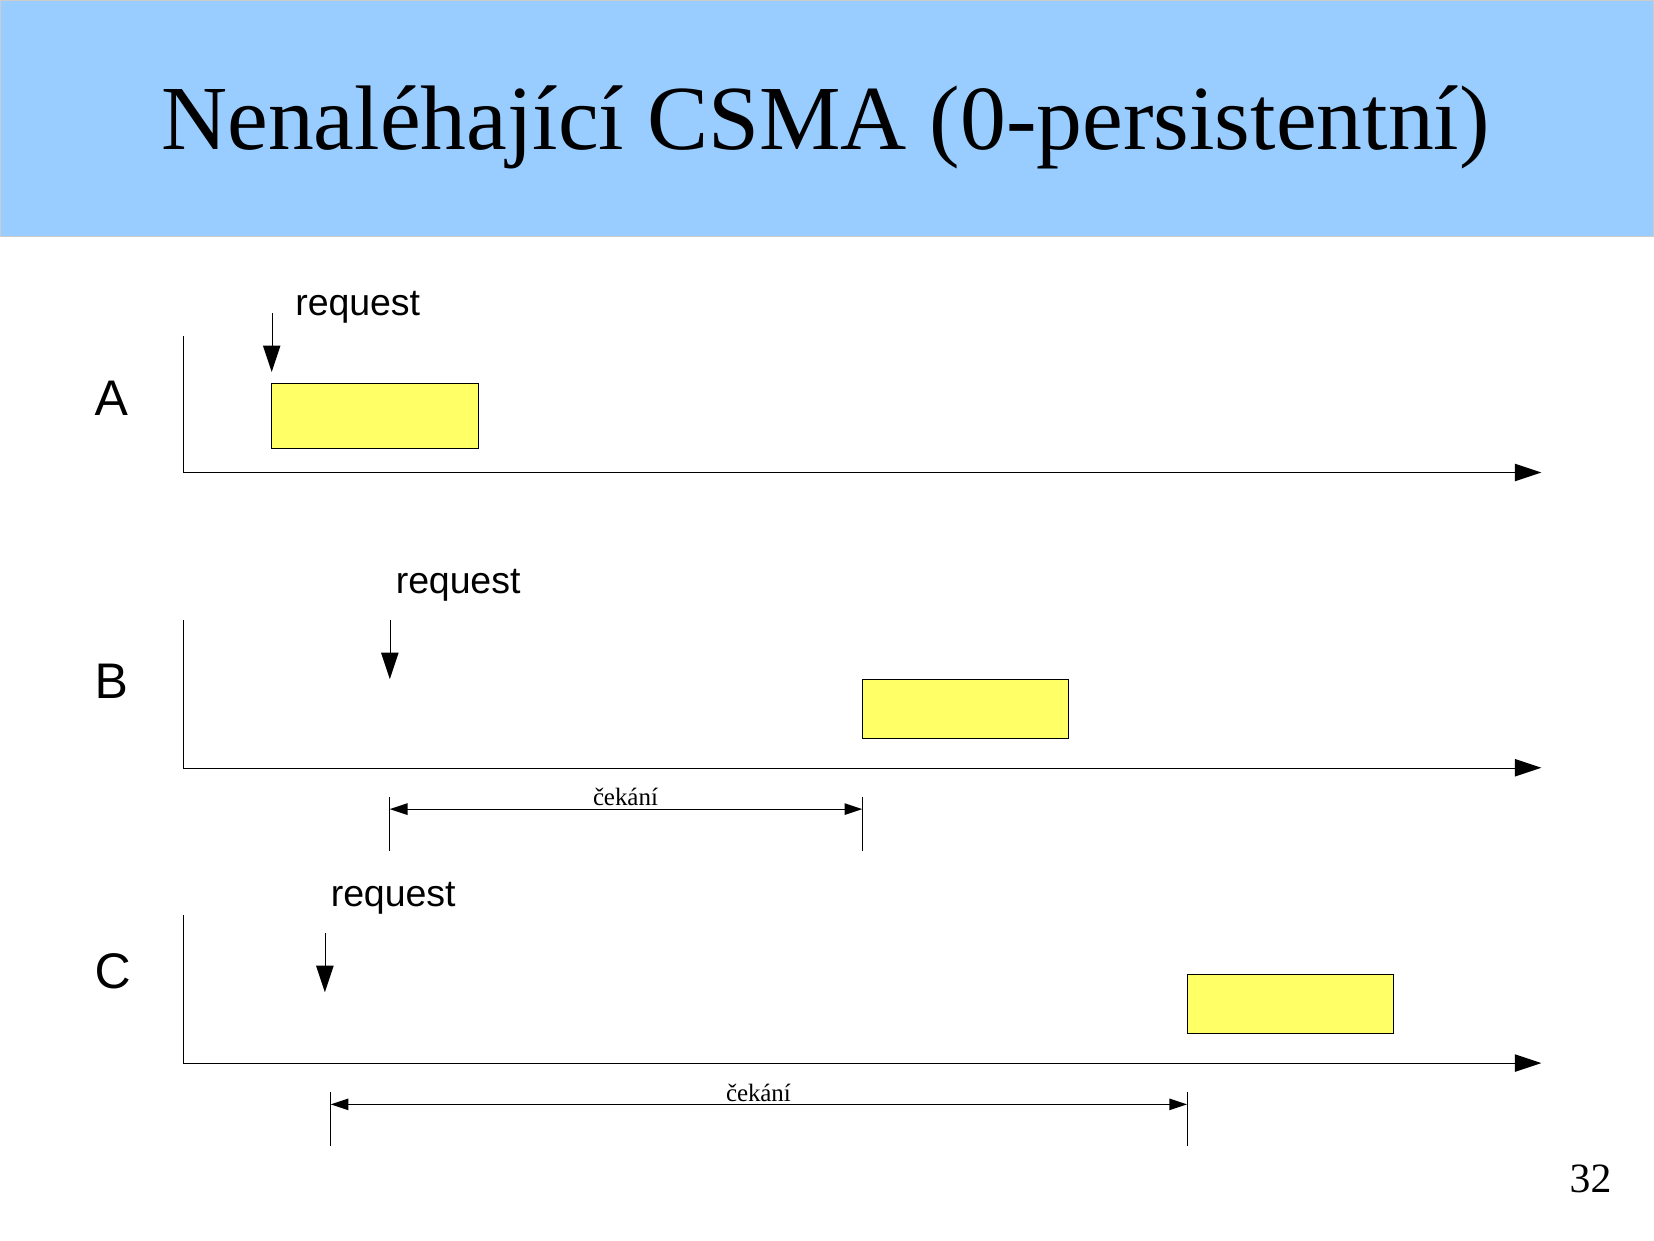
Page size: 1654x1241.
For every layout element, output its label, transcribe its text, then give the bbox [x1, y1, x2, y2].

text_box request [330, 872, 456, 936]
text_box B [94, 653, 128, 739]
text_box C [94, 943, 131, 1028]
text_box request [395, 559, 521, 623]
text_box request [295, 281, 421, 346]
text_box A [94, 370, 128, 455]
text_box [1187, 974, 1394, 1034]
title Nenaléhající CSMA (0-persistentní) [0, 0, 1654, 237]
text_box [271, 383, 479, 449]
text_box [862, 679, 1069, 739]
